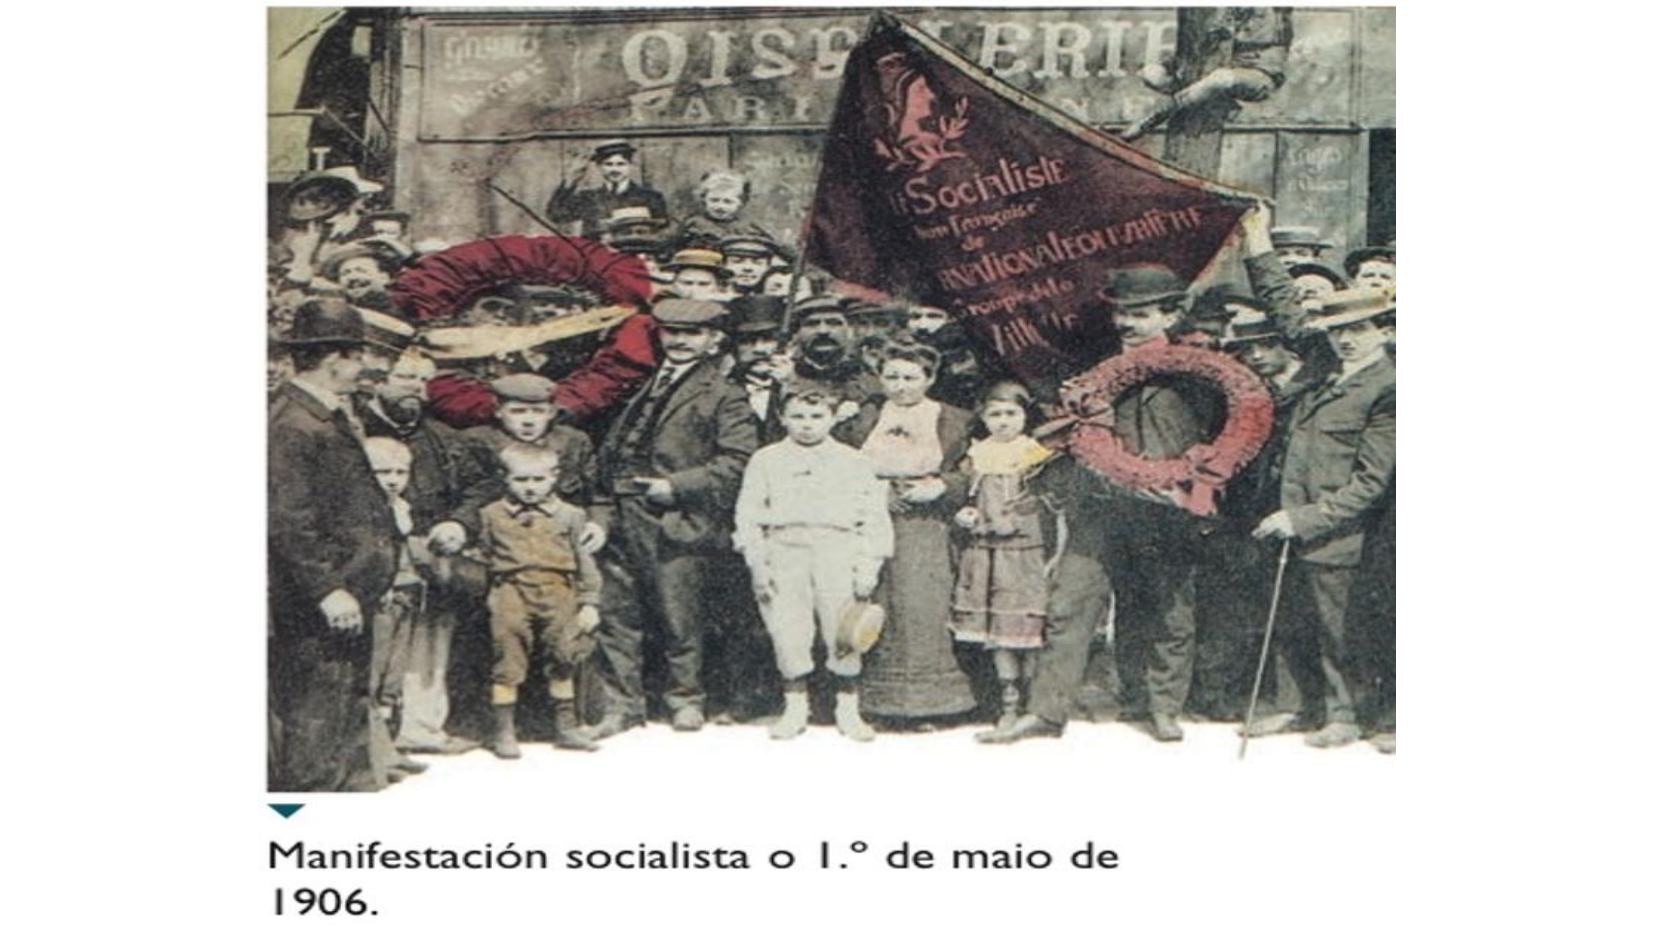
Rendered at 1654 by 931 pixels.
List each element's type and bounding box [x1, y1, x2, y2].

picture [258, 0, 1396, 931]
